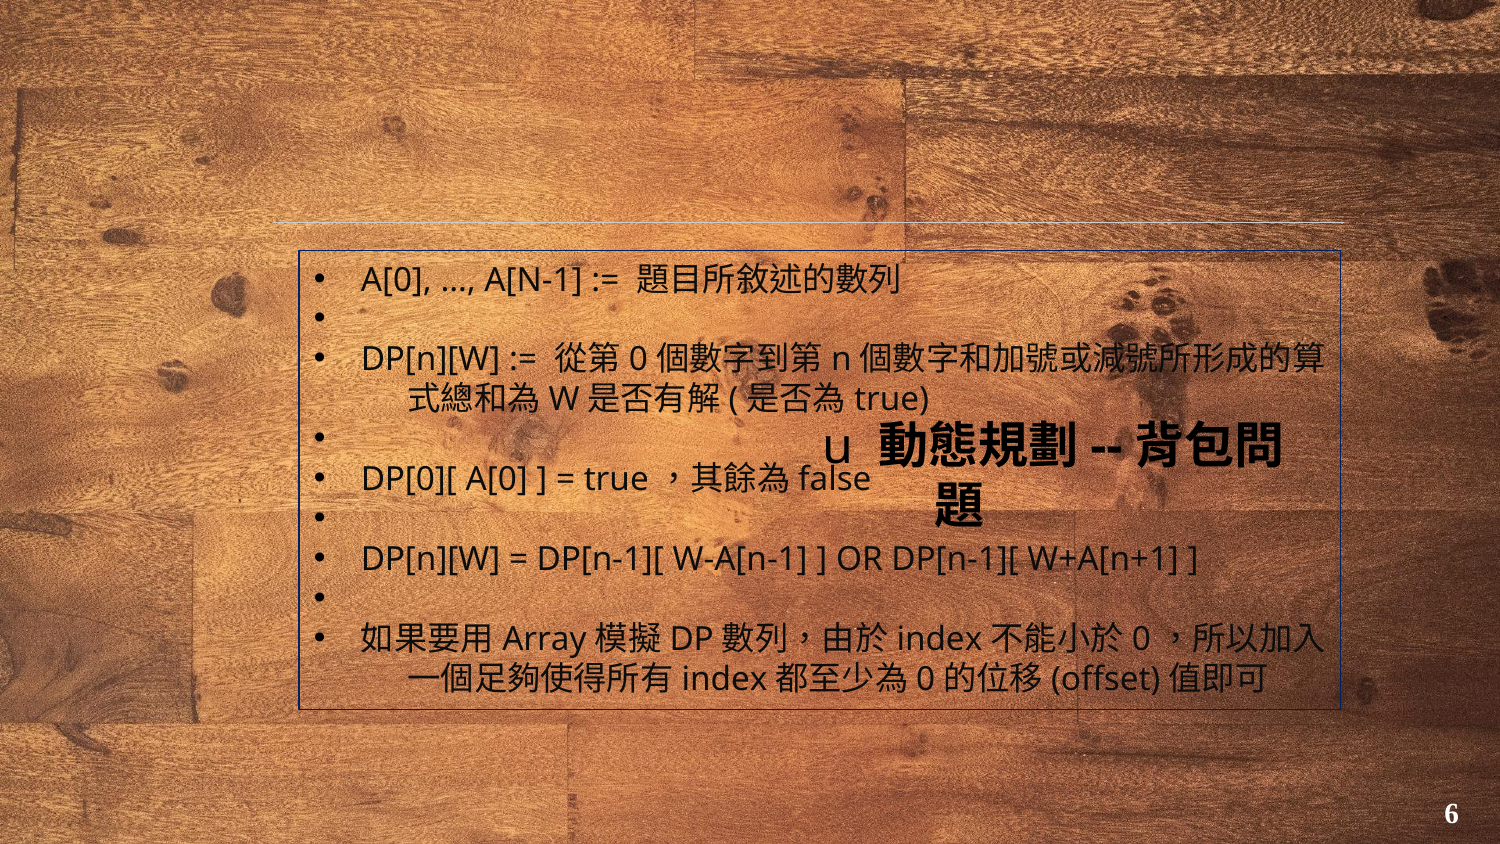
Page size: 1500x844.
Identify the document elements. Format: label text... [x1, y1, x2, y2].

text_box A[0], …, A[N-1] := 題目所敘述的數列 DP[n][W] := 從第0個數字到第n個數字和加號或減號所形成的算式總和為W是否有解(是否為true) DP[0][ A[0] ] = true，其餘為false DP[n][W] = DP[n-1][ W-A[n-1] ] OR DP[n-1][ W+A[n+1] ] 如果要用Array模擬DP數列，由於index不能小於0，所以加入一個足夠使得所有index都至少為0的位移(offset)值即可 [298, 250, 1341, 710]
title 動態規劃--背包問題 [255, 117, 1341, 233]
slide_number 6 [1429, 779, 1500, 844]
